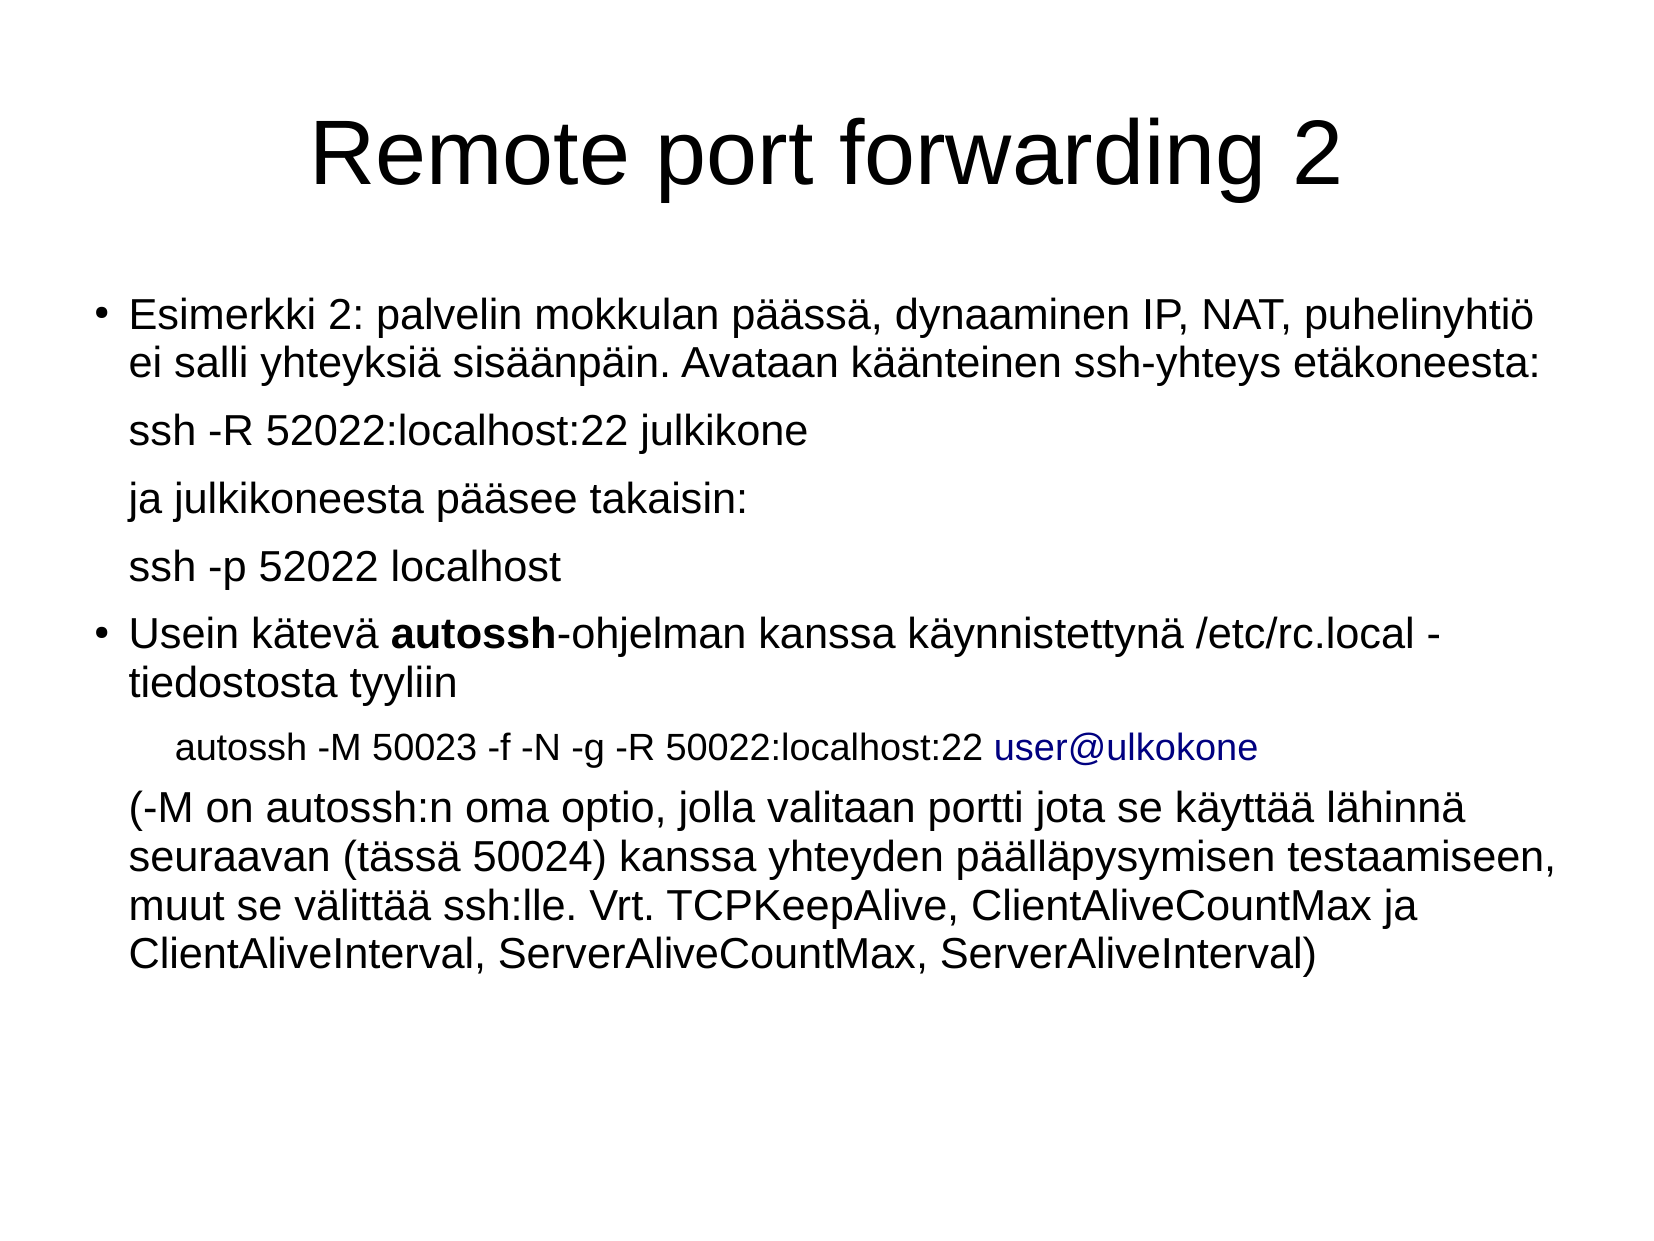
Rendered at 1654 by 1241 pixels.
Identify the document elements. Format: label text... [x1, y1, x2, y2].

list Esimerkki 2: palvelin mokkulan päässä, dynaaminen IP, NAT, puhelinyhtiö ei salli yhteyksiä sisäänpäin. Avataan käänteinen ssh-yhteys etäkoneesta: ssh -R 52022:localhost:22 julkikone ja julkikoneesta pääsee takaisin: ssh -p 52022 localhost Usein kätevä autossh-ohjelman kanssa käynnistettynä /etc/rc.local -tiedostosta tyyliin autossh -M 50023 -f -N -g -R 50022:localhost:22 user@ulkokone (-M on autossh:n oma optio, jolla valitaan portti jota se käyttää lähinnä seuraavan (tässä 50024) kanssa yhteyden päälläpysymisen testaamiseen, muut se välittää ssh:lle. Vrt. TCPKeepAlive, ClientAliveCountMax ja ClientAliveInterval, ServerAliveCountMax, ServerAliveInterval) [82, 290, 1571, 1010]
title Remote port forwarding 2 [82, 49, 1571, 257]
